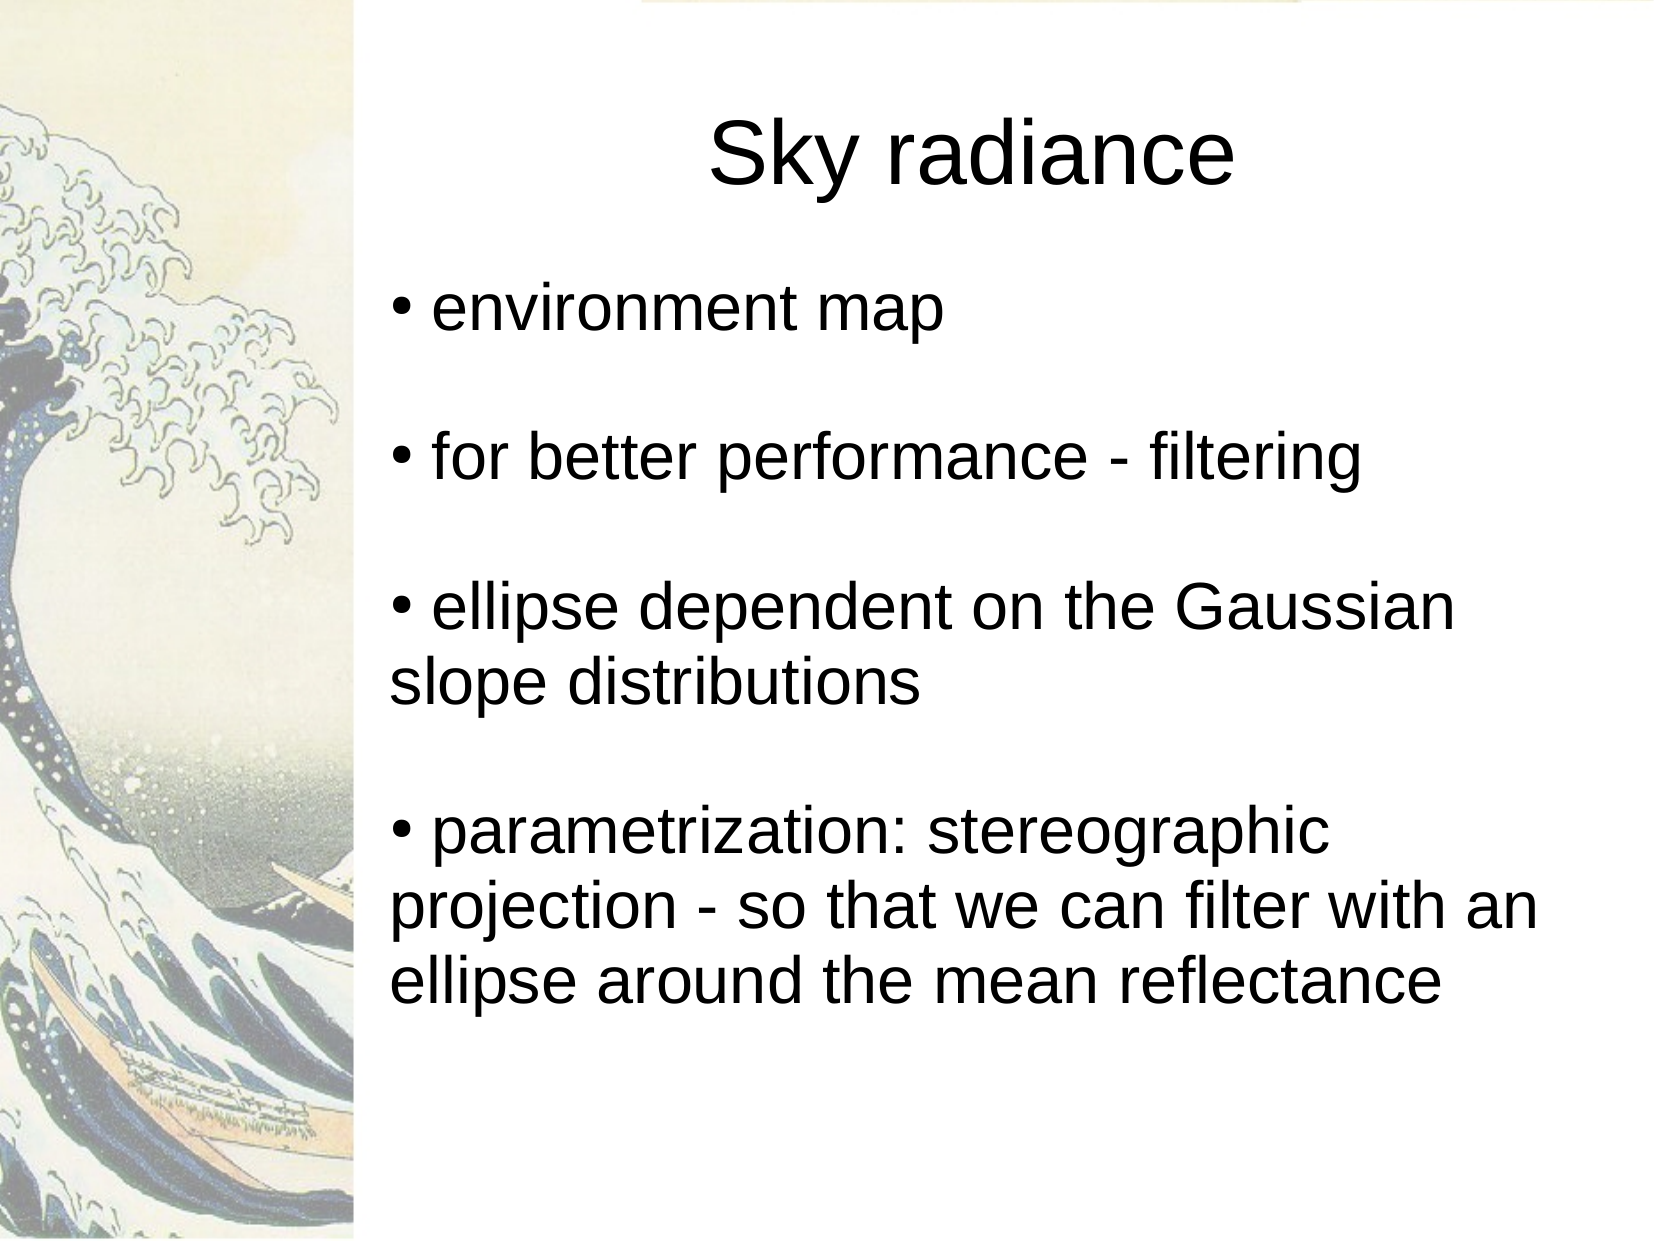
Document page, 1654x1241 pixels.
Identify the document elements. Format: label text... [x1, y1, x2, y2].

picture [0, 0, 1654, 1241]
text_box environment map for better performance - filtering ellipse dependent on the Gaussian slope distributions parametrization: stereographic projection - so that we can filter with an ellipse around the mean reflectance [375, 262, 1613, 1025]
title Sky radiance [375, 49, 1571, 257]
